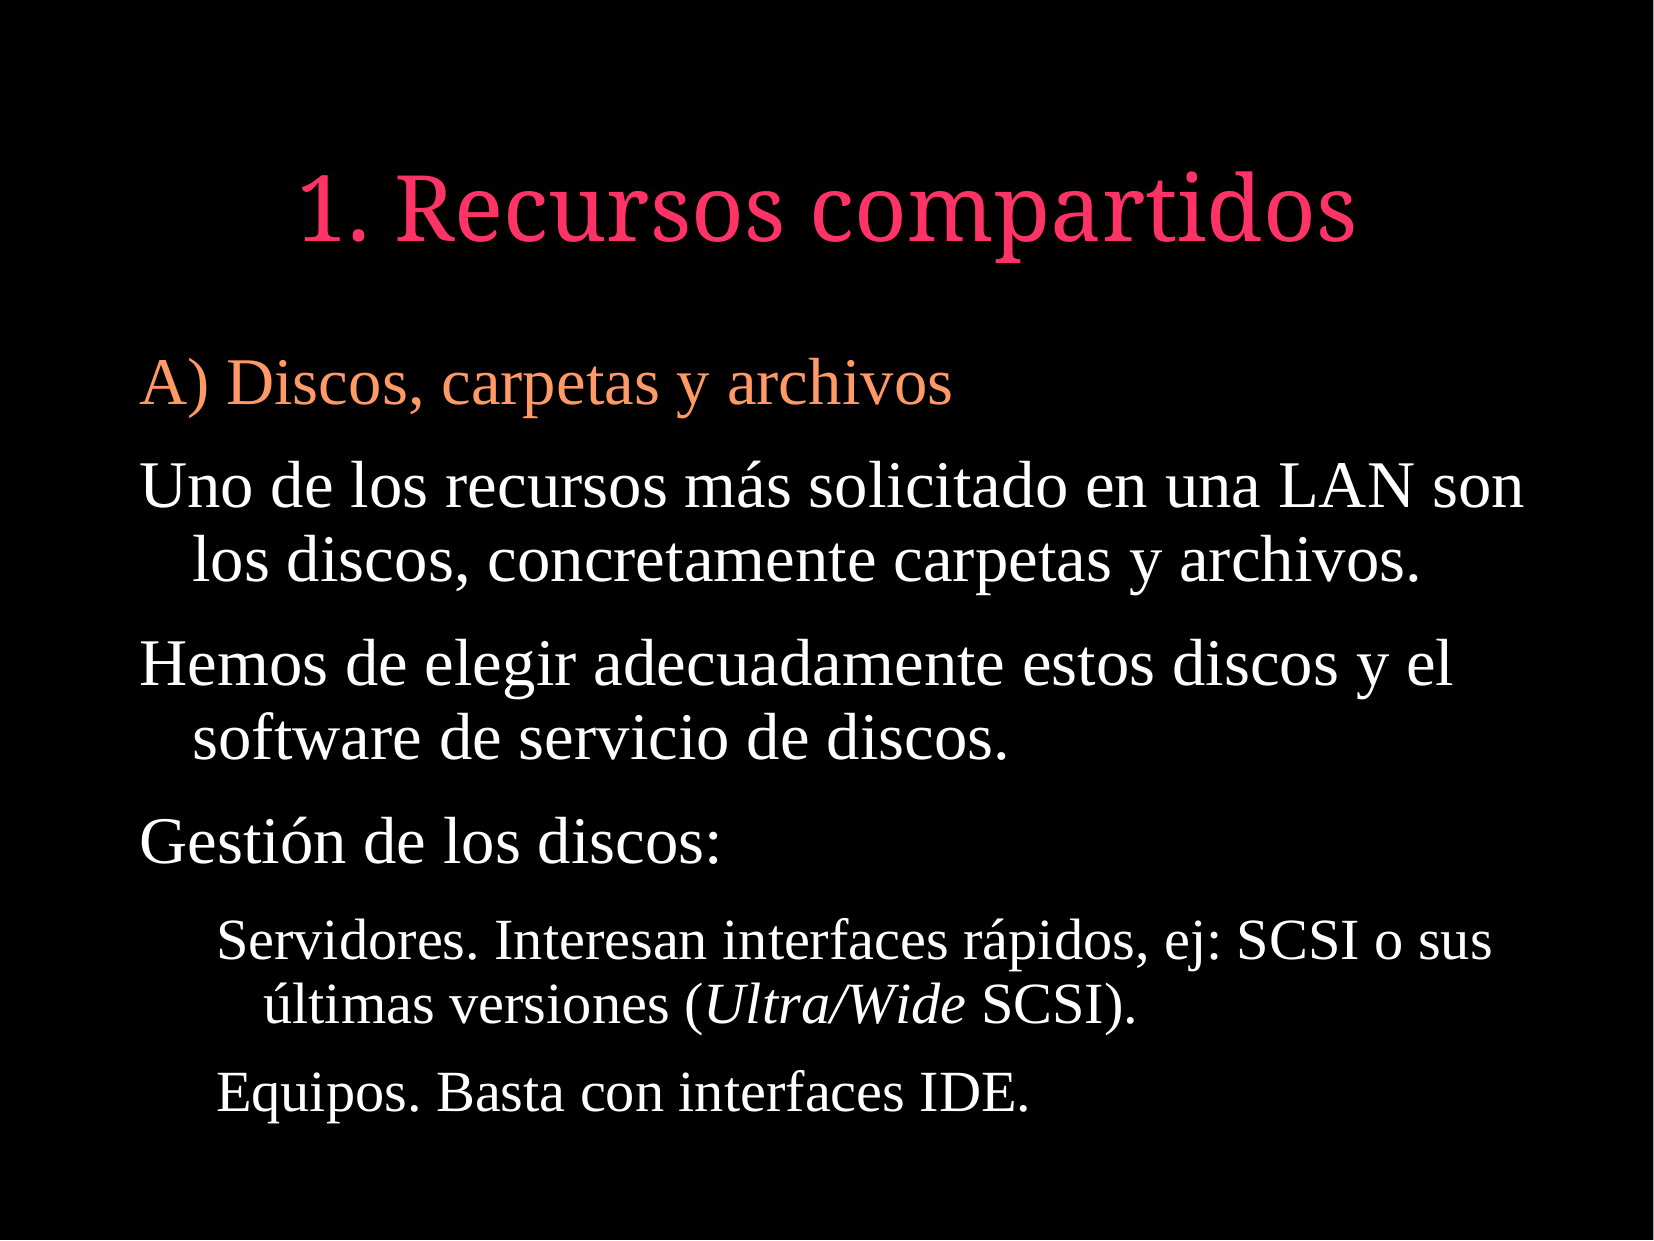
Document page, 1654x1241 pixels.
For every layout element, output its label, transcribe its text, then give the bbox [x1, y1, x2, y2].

list A) Discos, carpetas y archivos Uno de los recursos más solicitado en una LAN son los discos, concretamente carpetas y archivos. Hemos de elegir adecuadamente estos discos y el software de servicio de discos. Gestión de los discos: Servidores. Interesan interfaces rápidos, ej: SCSI o sus últimas versiones (Ultra/Wide SCSI). Equipos. Basta con interfaces IDE. [121, 344, 1534, 1202]
title 1. Recursos compartidos [121, 102, 1534, 311]
